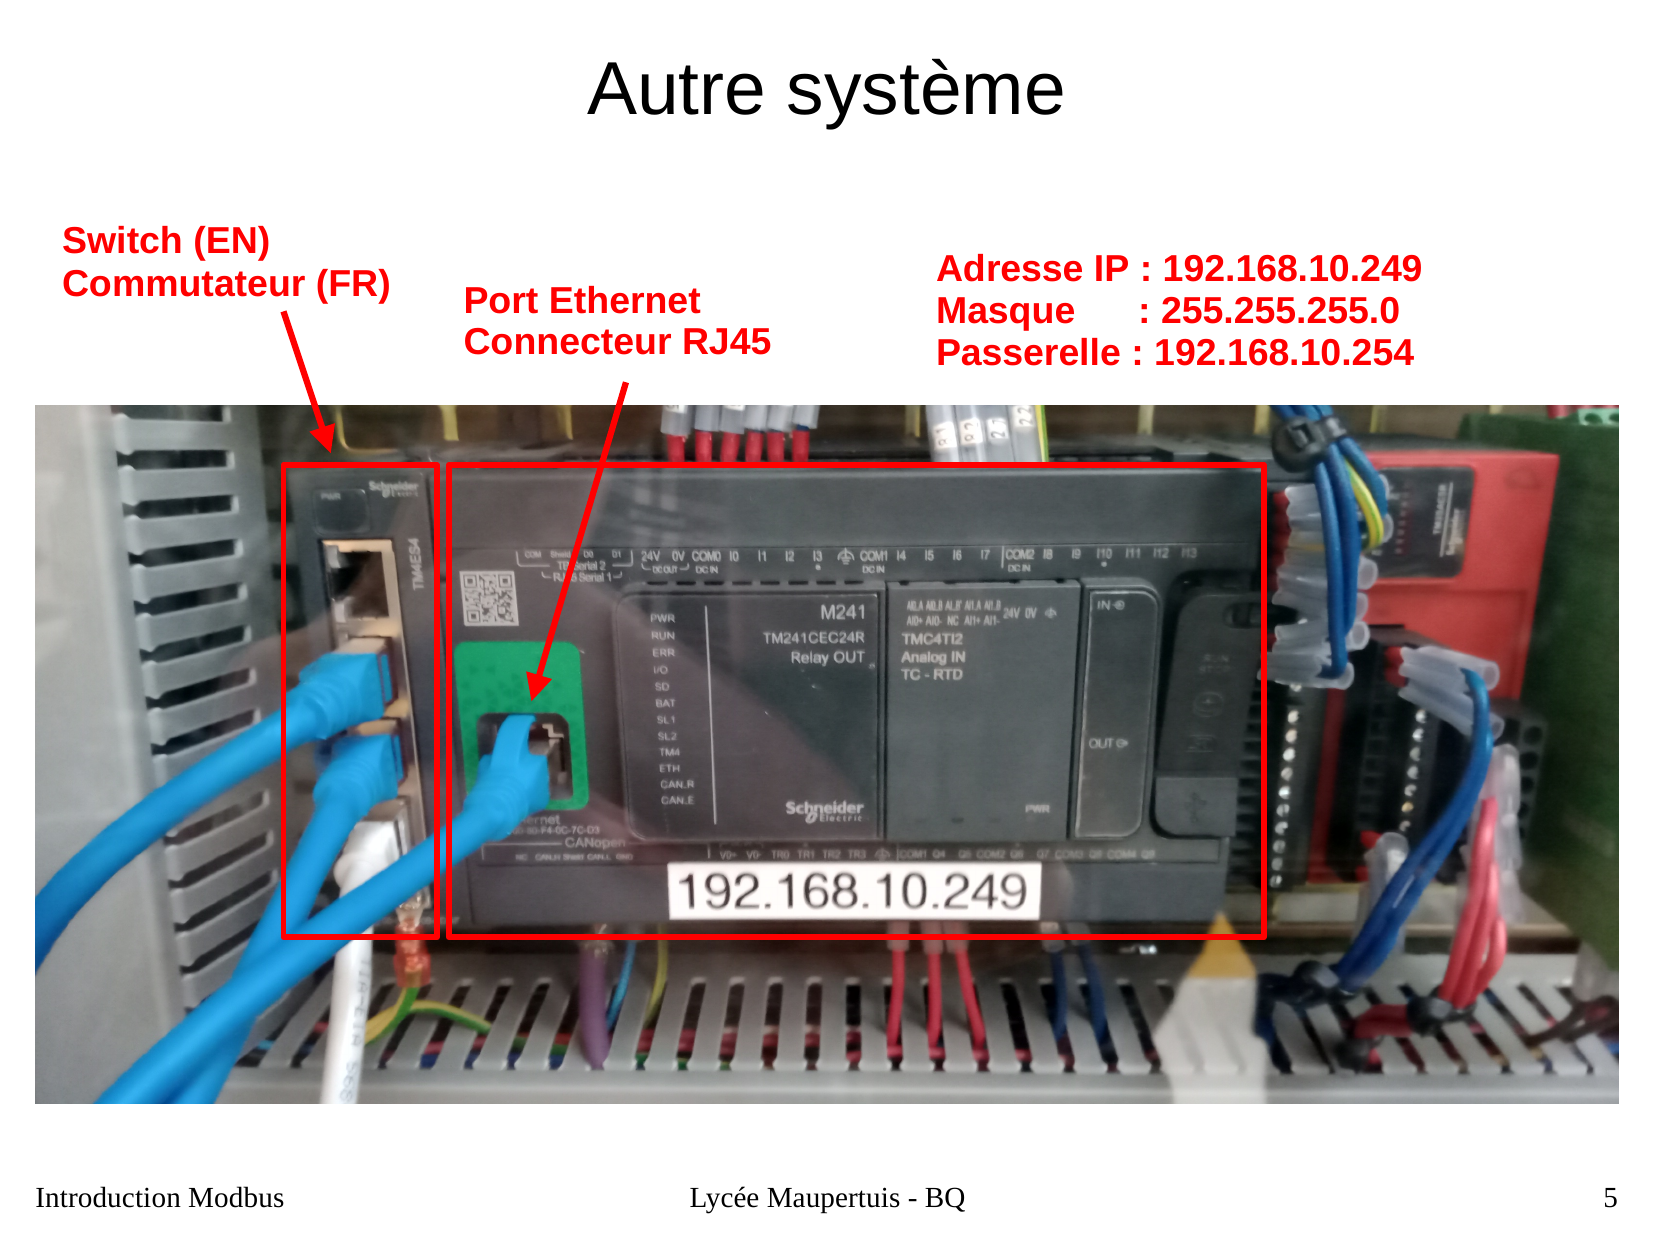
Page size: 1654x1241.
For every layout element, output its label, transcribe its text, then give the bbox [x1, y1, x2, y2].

picture [35, 405, 1619, 1104]
text_box Switch (EN) Commutateur (FR) [47, 212, 426, 312]
title Autre système [35, 35, 1619, 142]
text_box Adresse IP : 192.168.10.249 Masque : 255.255.255.0 Passerelle : 192.168.10.254 [921, 240, 1441, 382]
text_box Port Ethernet Connecteur RJ45 [448, 271, 827, 371]
picture [452, 468, 1261, 934]
